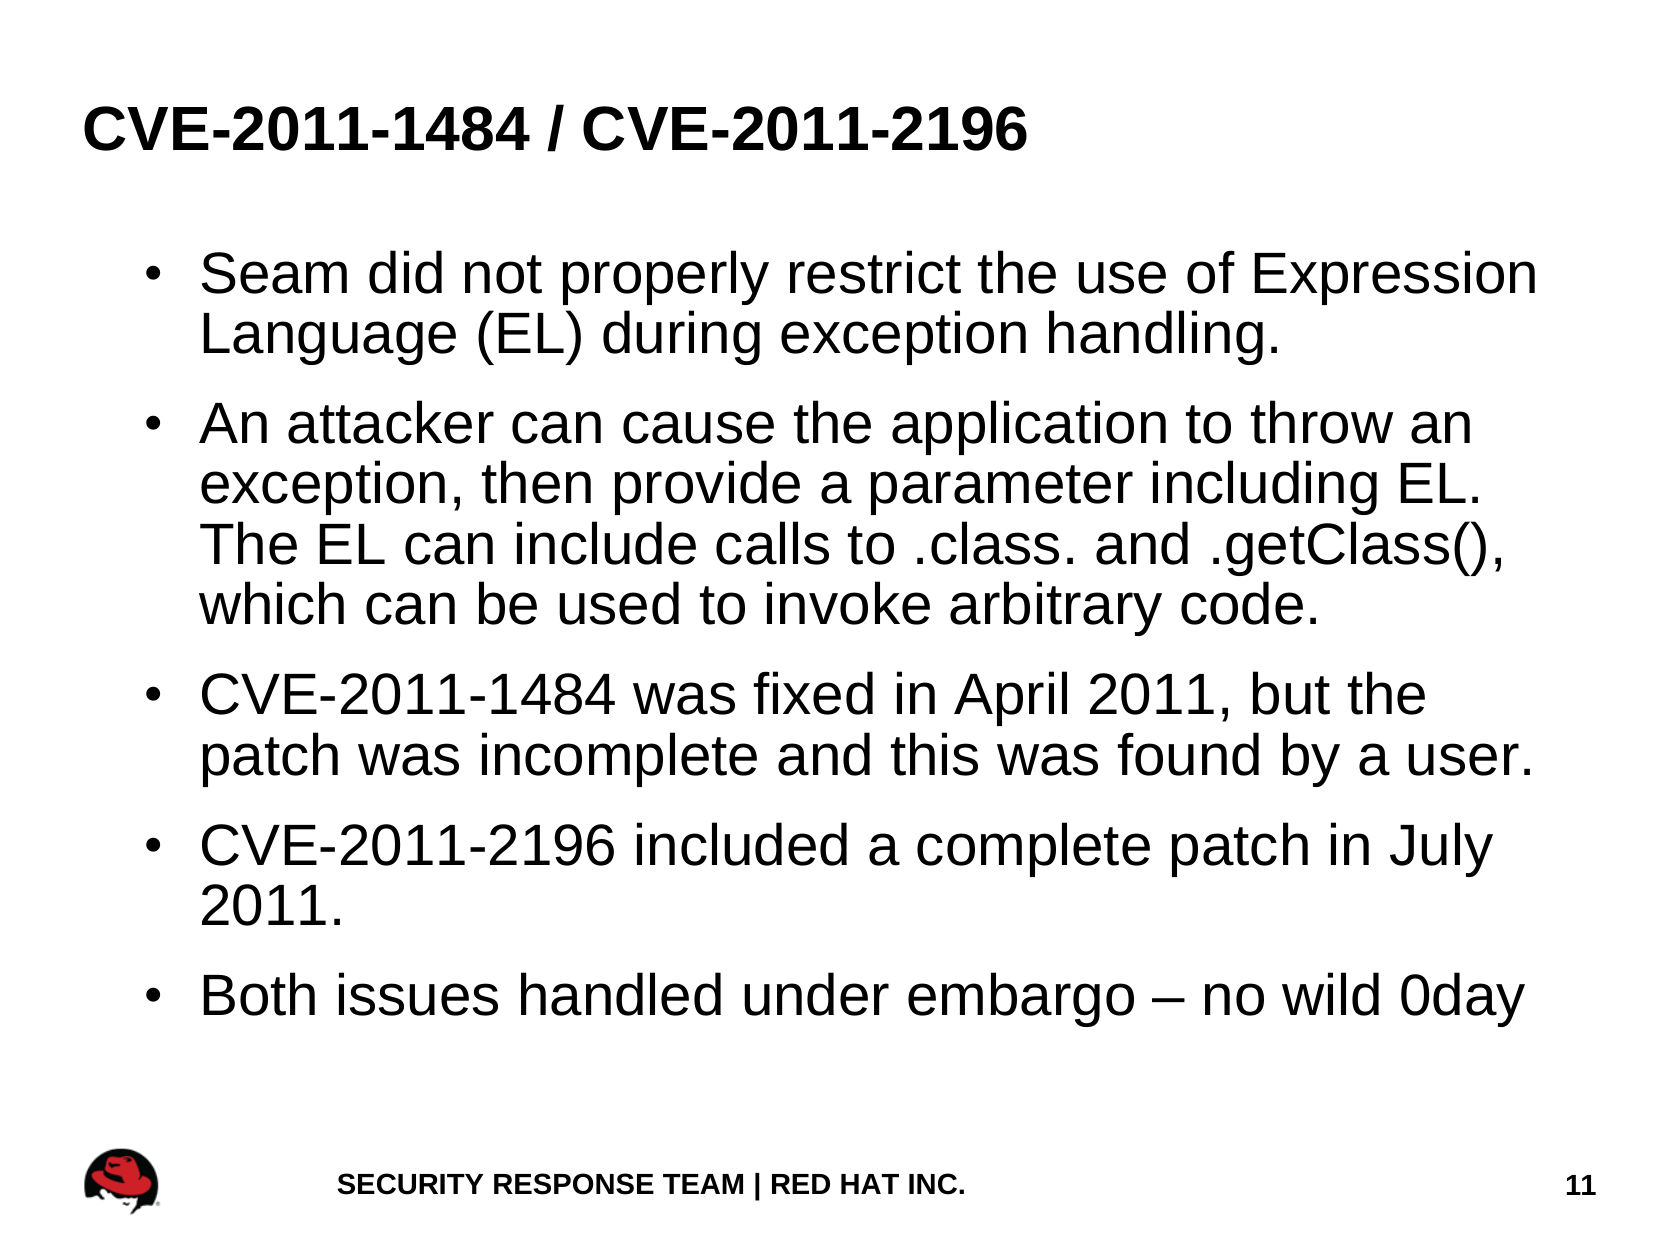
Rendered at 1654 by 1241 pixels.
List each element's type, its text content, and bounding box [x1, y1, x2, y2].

picture [83, 1146, 166, 1224]
list Seam did not properly restrict the use of Expression Language (EL) during exception handling. An attacker can cause the application to throw an exception, then provide a parameter including EL. The EL can include calls to .class. and .getClass(), which can be used to invoke arbitrary code. CVE-2011-1484 was fixed in April 2011, but the patch was incomplete and this was found by a user. CVE-2011-2196 included a complete patch in July 2011. Both issues handled under embargo – no wild 0day [86, 244, 1575, 1039]
title CVE-2011-1484 / CVE-2011-2196 [82, 37, 1571, 225]
